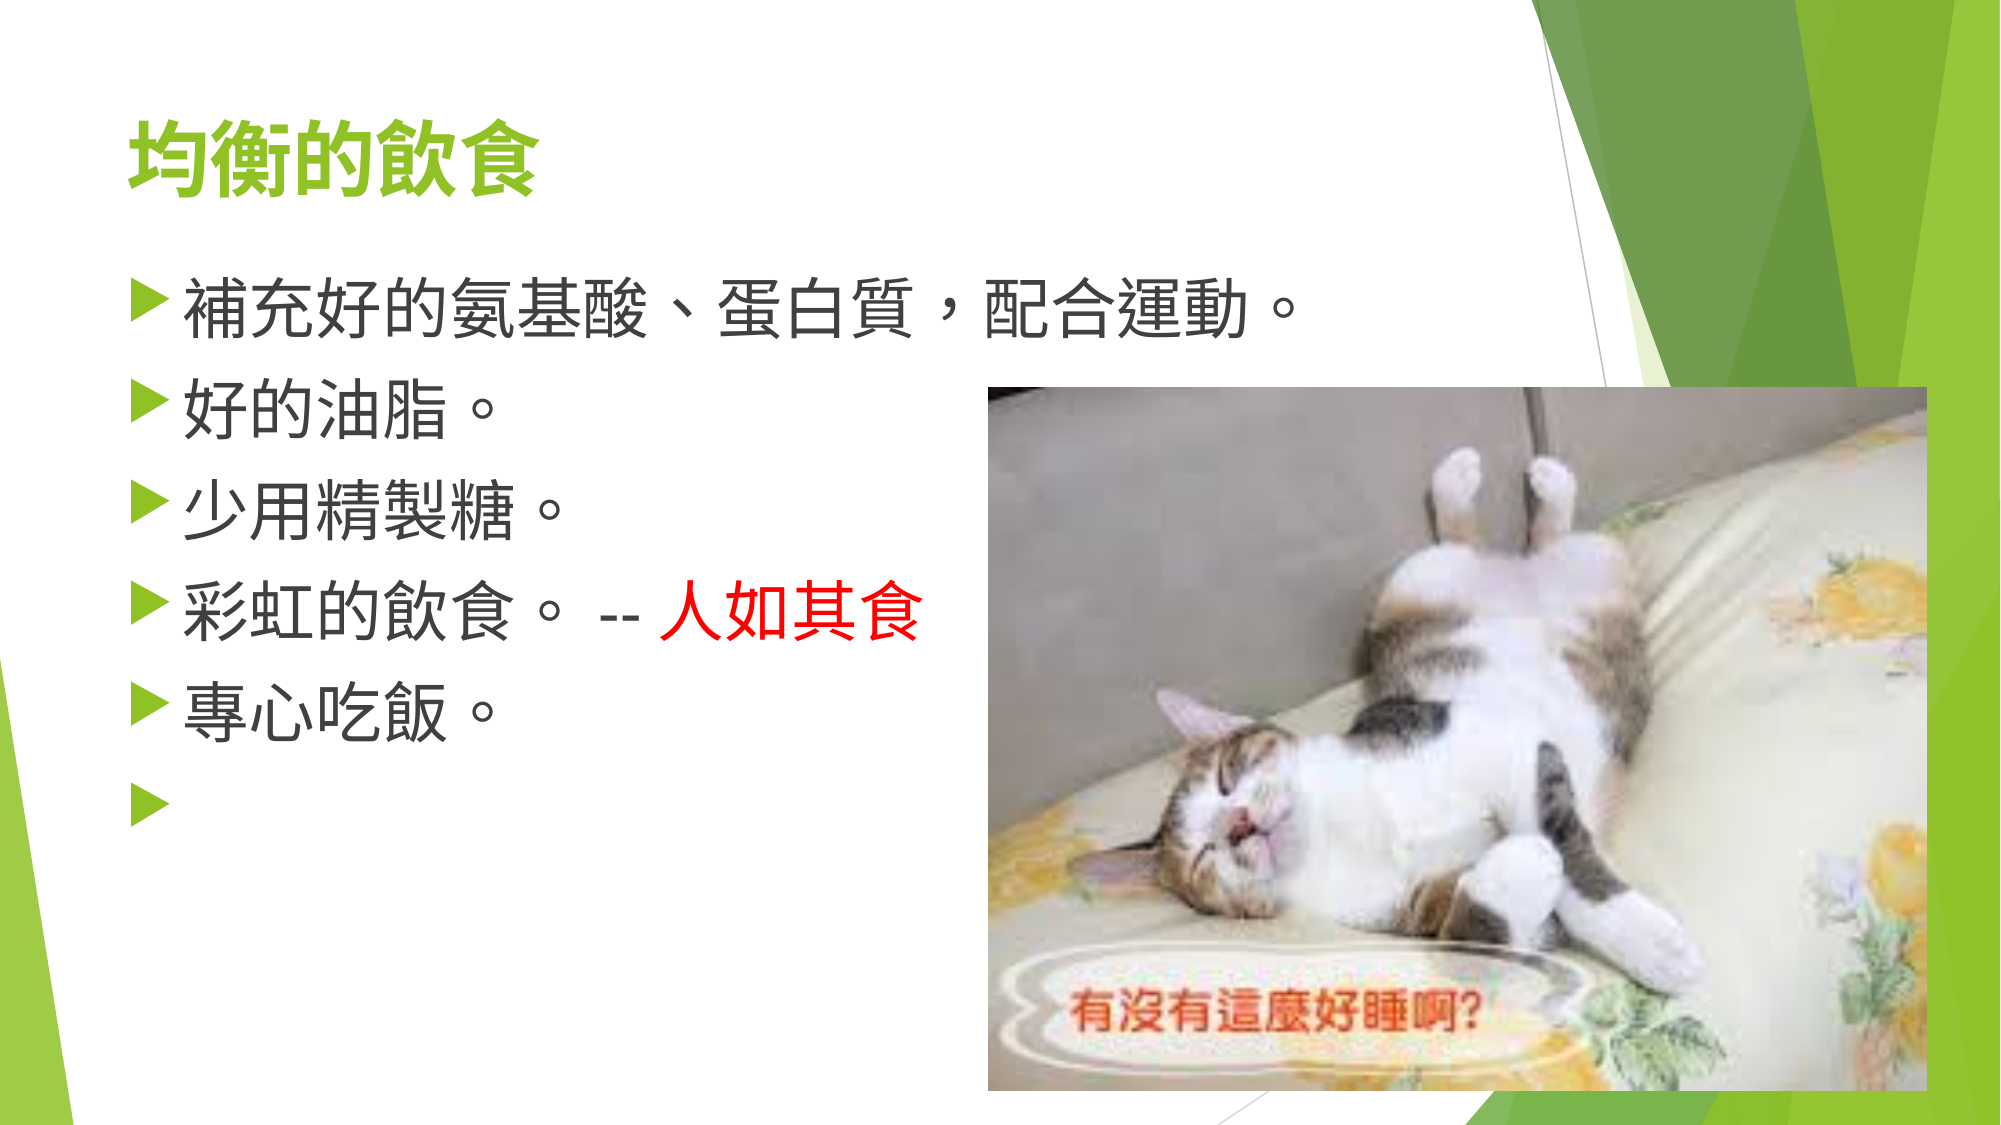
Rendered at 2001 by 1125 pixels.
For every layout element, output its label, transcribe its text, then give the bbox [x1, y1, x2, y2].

list 補充好的氨基酸、蛋白質，配合運動。 好的油脂。 少用精製糖。 彩虹的飲食。--人如其食 專心吃飯。 [111, 259, 1522, 992]
picture [988, 387, 1927, 1091]
title 均衡的飲食 [111, 99, 1522, 222]
